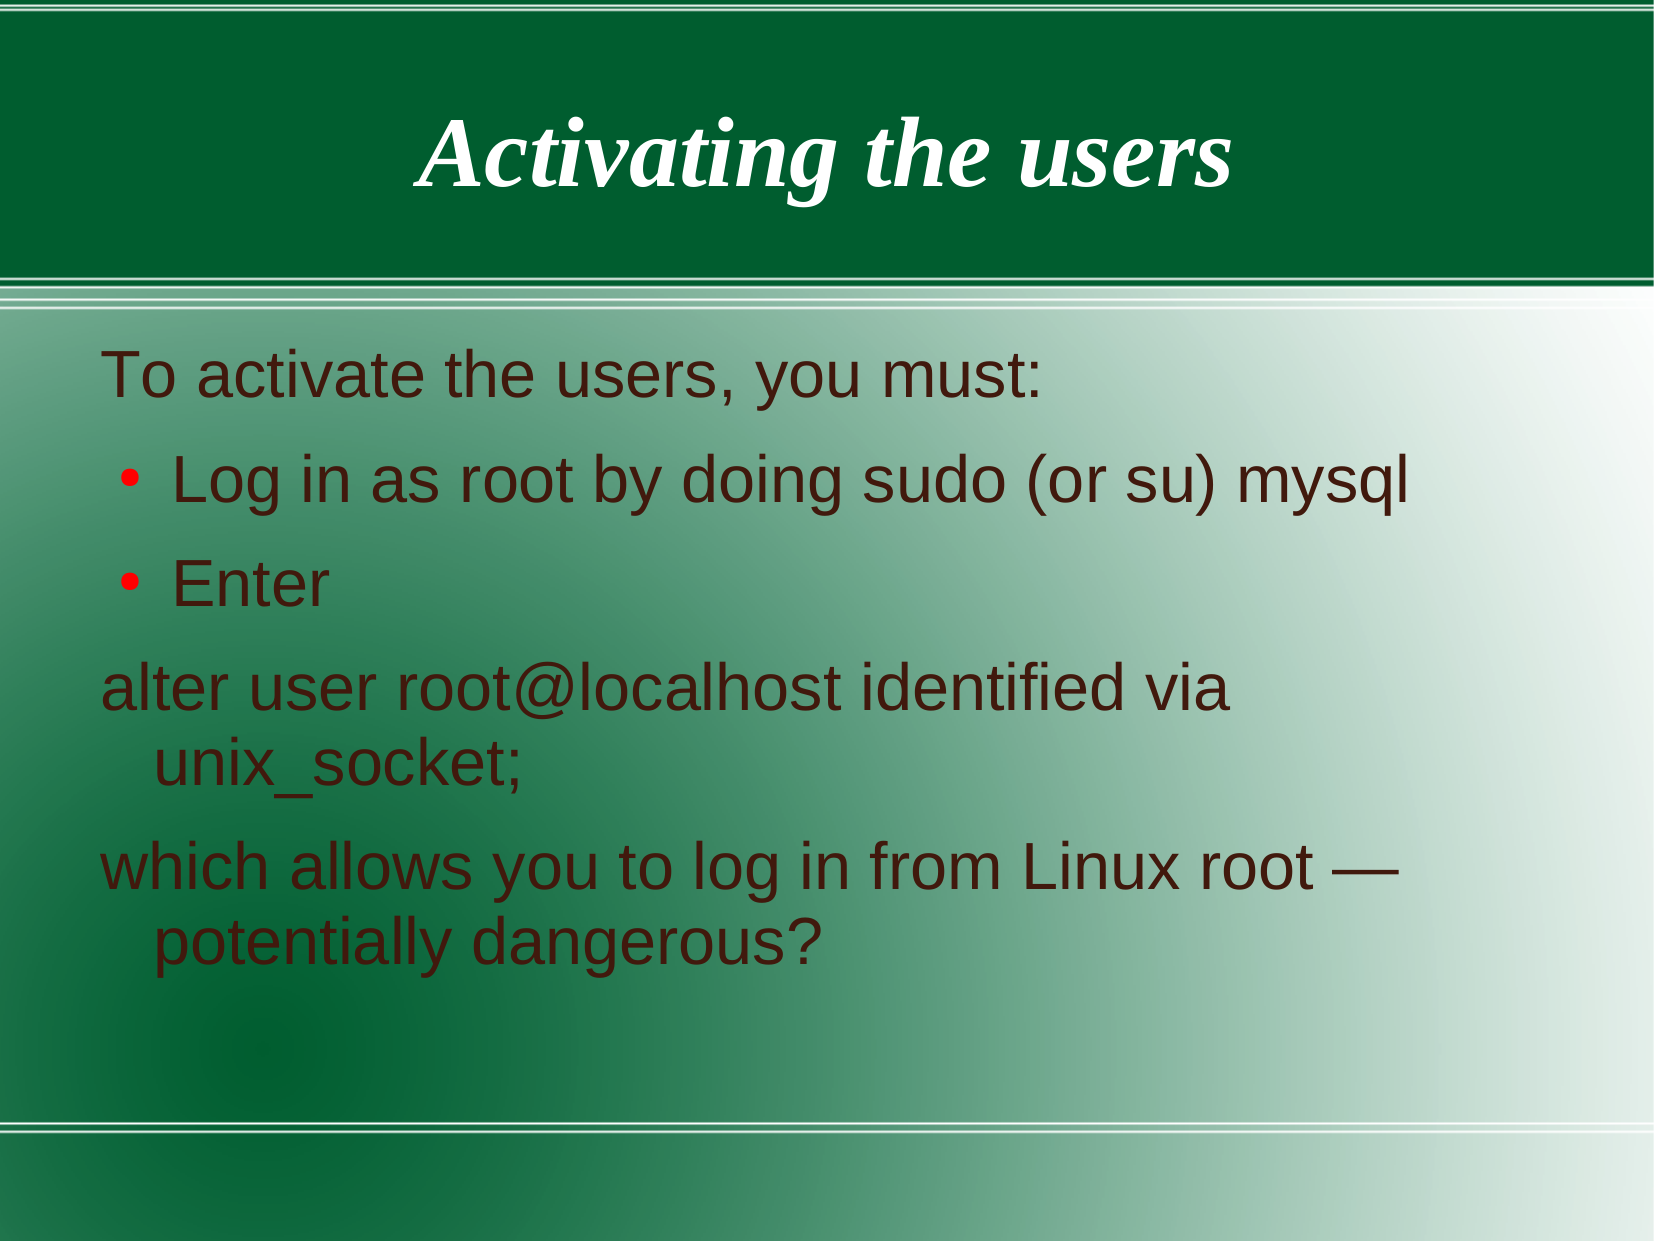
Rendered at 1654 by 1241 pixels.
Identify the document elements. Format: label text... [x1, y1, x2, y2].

picture [0, 0, 1654, 1241]
list To activate the users, you must: Log in as root by doing sudo (or su) mysql Enter alter user root@localhost identified via unix_socket; which allows you to log in from Linux root — potentially dangerous? [82, 337, 1571, 1127]
title Activating the users [82, 49, 1571, 257]
